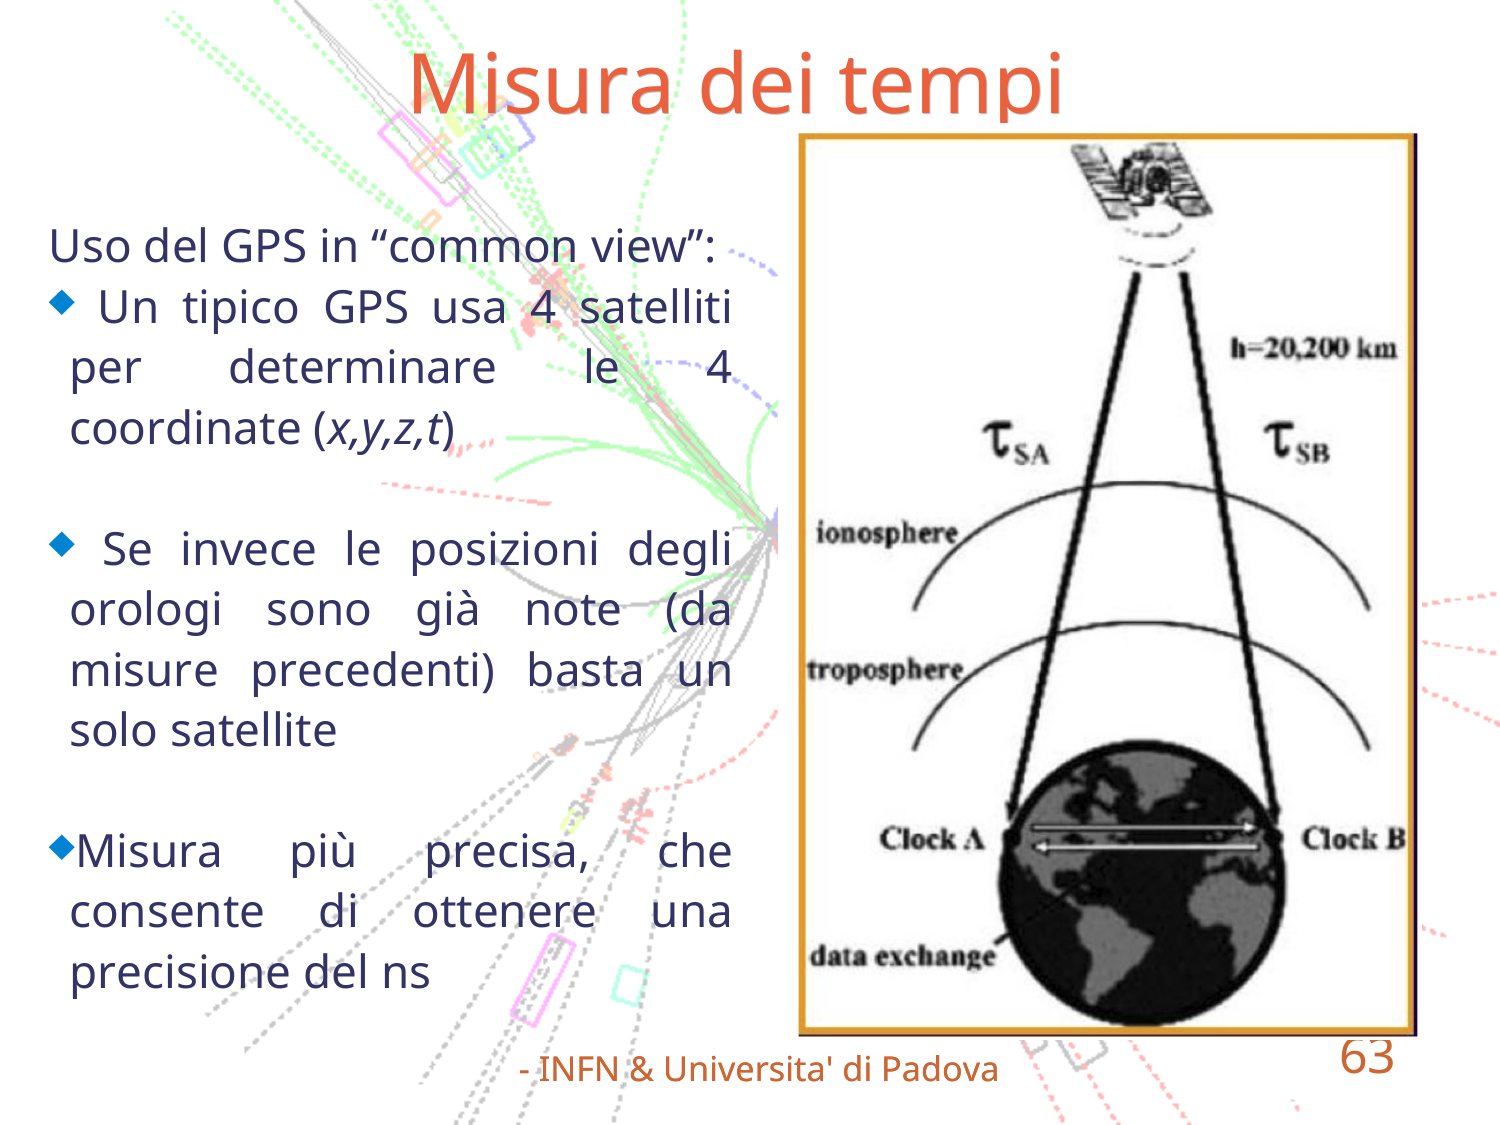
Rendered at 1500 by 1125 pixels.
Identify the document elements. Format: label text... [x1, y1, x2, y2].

picture [0, 0, 1500, 1125]
text_box Misura dei tempi [391, 23, 1127, 139]
text_box Uso del GPS in “common view”: Un tipico GPS usa 4 satelliti per determinare le 4 coordinate (x,y,z,t) Se invece le posizioni degli orologi sono già note (da misure precedenti) basta un solo satellite Misura più precisa, che consente di ottenere una precisione del ns [34, 204, 749, 1006]
